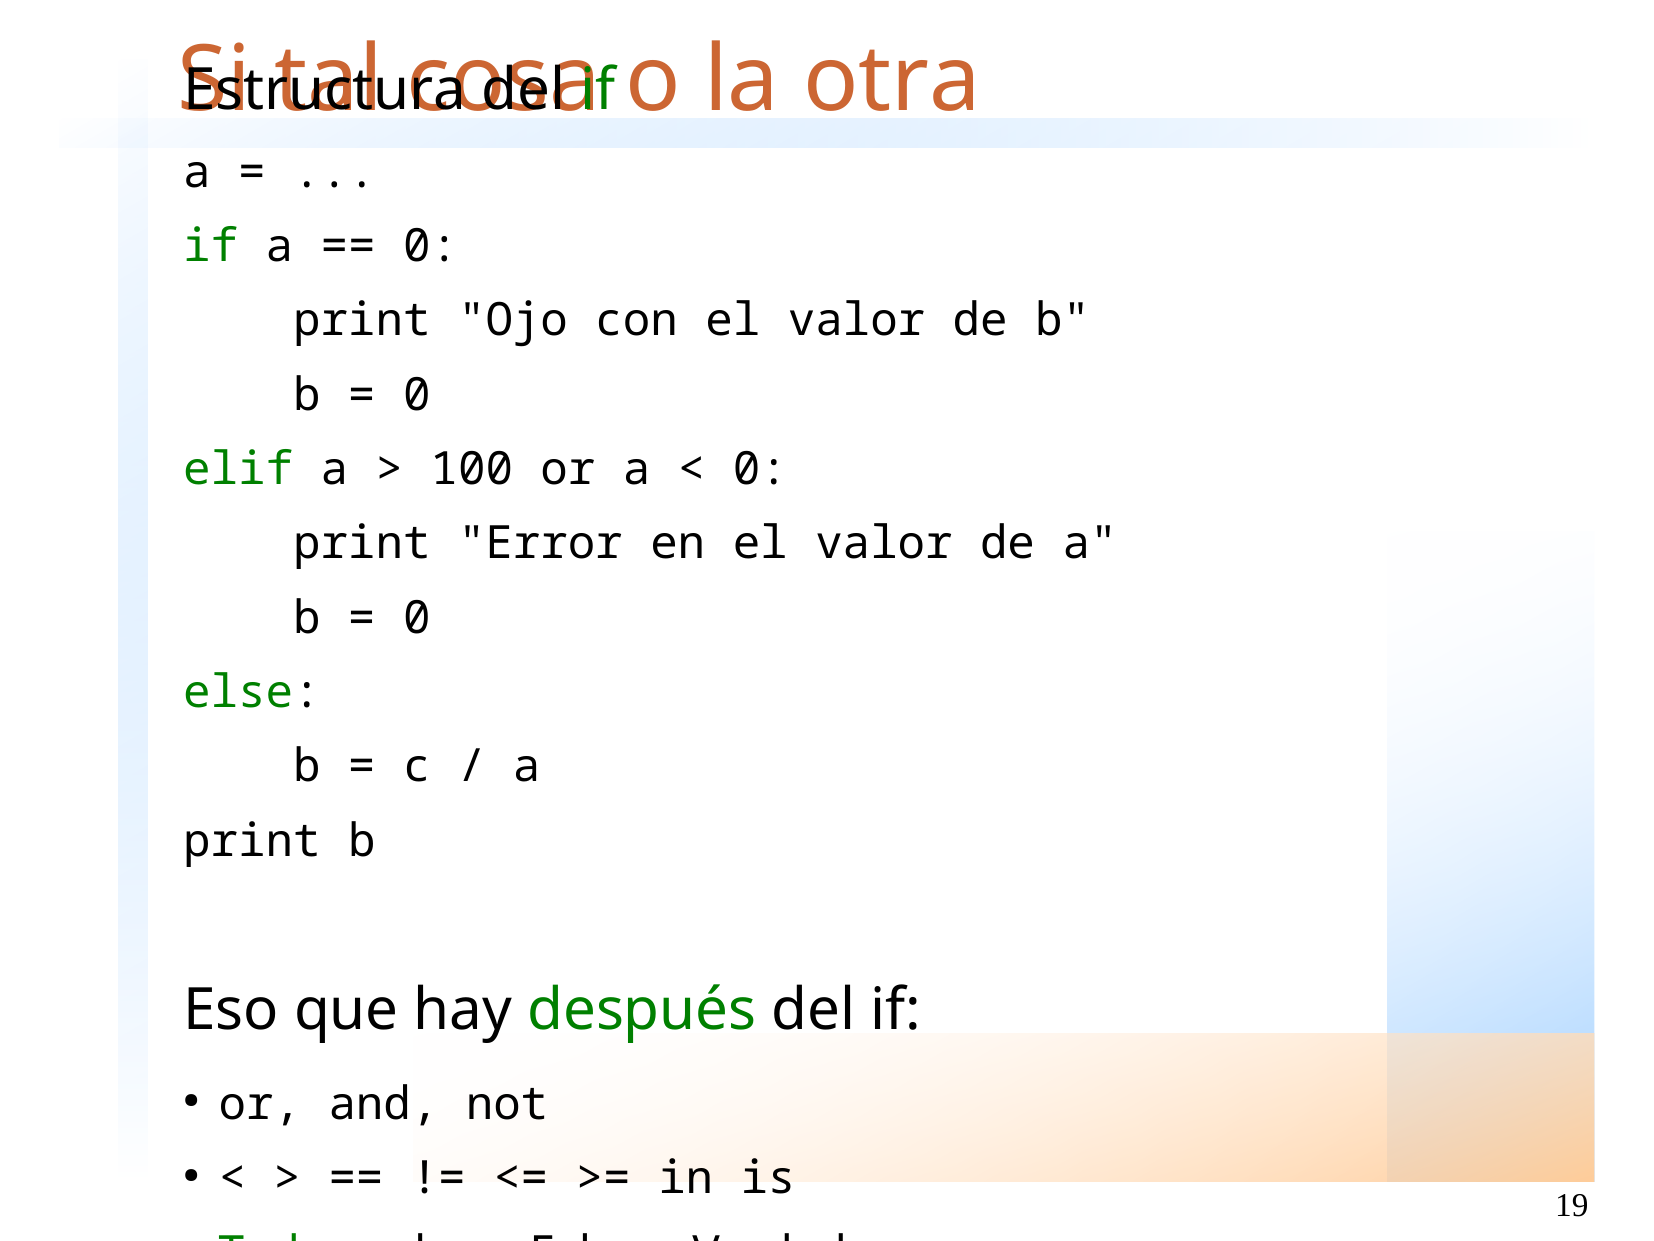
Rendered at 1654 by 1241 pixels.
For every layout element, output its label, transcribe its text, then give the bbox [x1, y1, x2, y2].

title Si tal cosa o la otra [177, 0, 1595, 147]
text_box Estructura del if a = ... if a == 0: print "Ojo con el valor de b" b = 0 elif a > 100 or a < 0: print "Error en el valor de a" b = 0 else: b = c / a print b Eso que hay después del if: or, and, not < > == != <= >= in is Todo evalua a Falso o Verdadero [147, 147, 1595, 1182]
